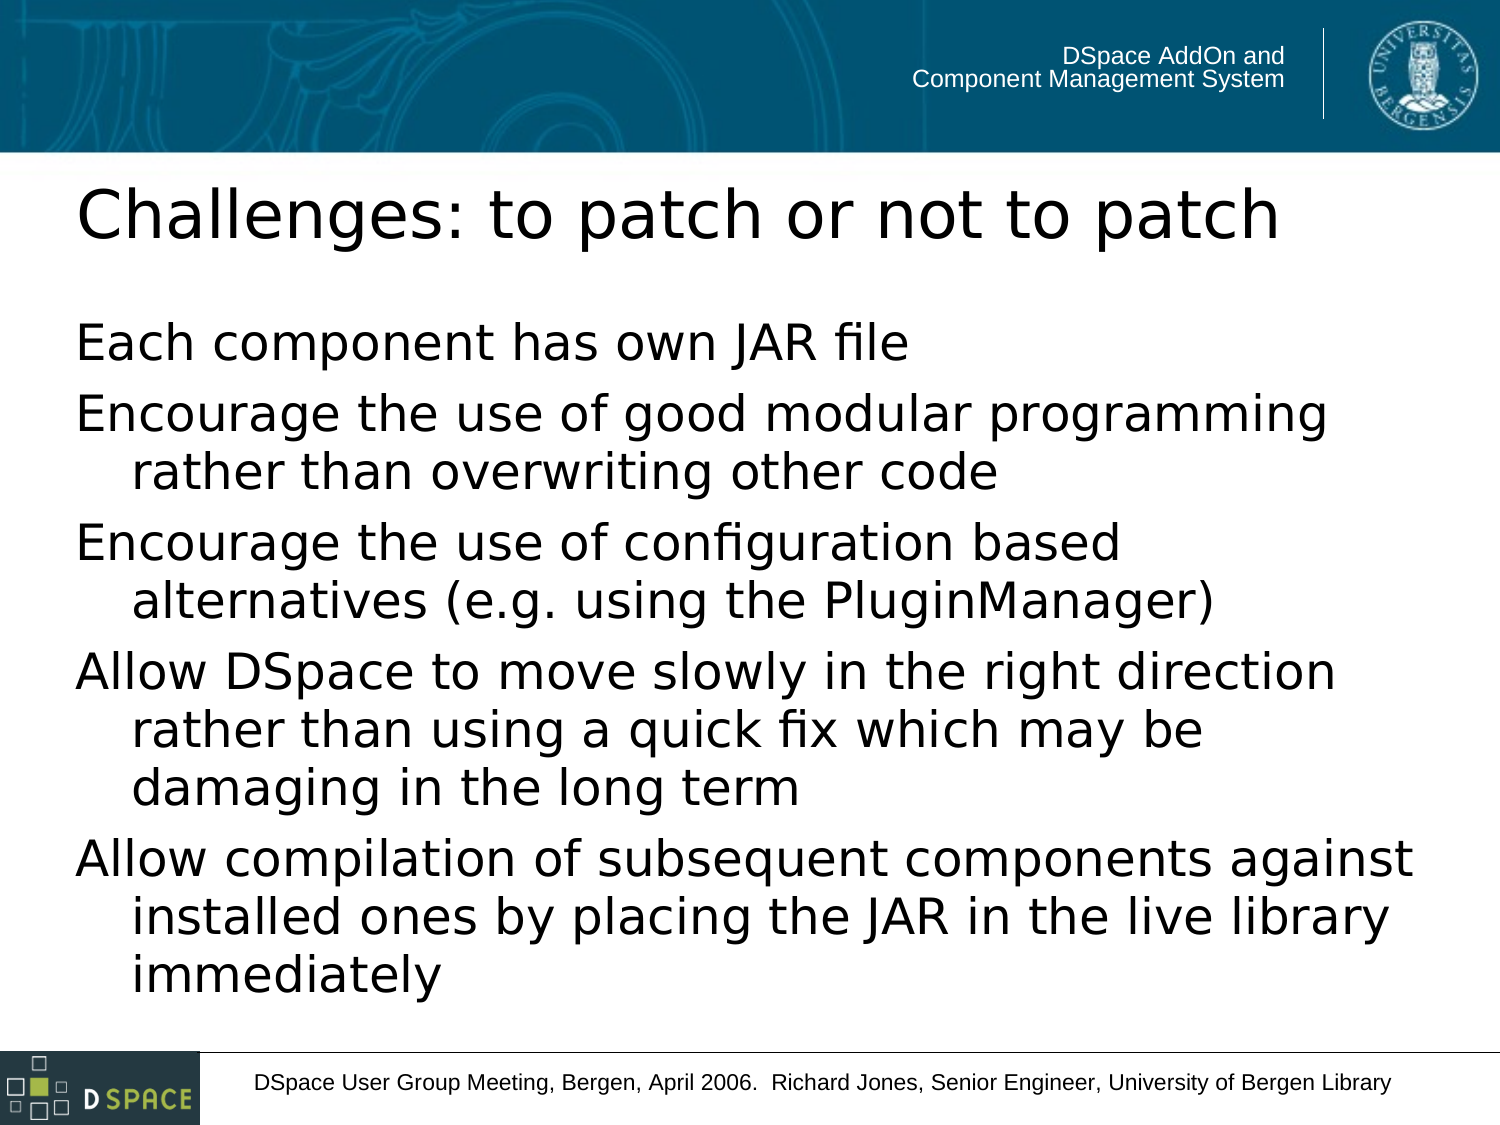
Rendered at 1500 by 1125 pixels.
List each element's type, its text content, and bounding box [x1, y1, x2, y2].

title Challenges: to patch or not to patch [76, 162, 1427, 278]
picture [0, 151, 1500, 1125]
list Each component has own JAR file Encourage the use of good modular programming rather than overwriting other code Encourage the use of configuration based alternatives (e.g. using the PluginManager) Allow DSpace to move slowly in the right direction rather than using a quick fix which may be damaging in the long term Allow compilation of subsequent components against installed ones by placing the JAR in the live library immediately [75, 314, 1426, 1006]
picture [1368, 21, 1478, 131]
